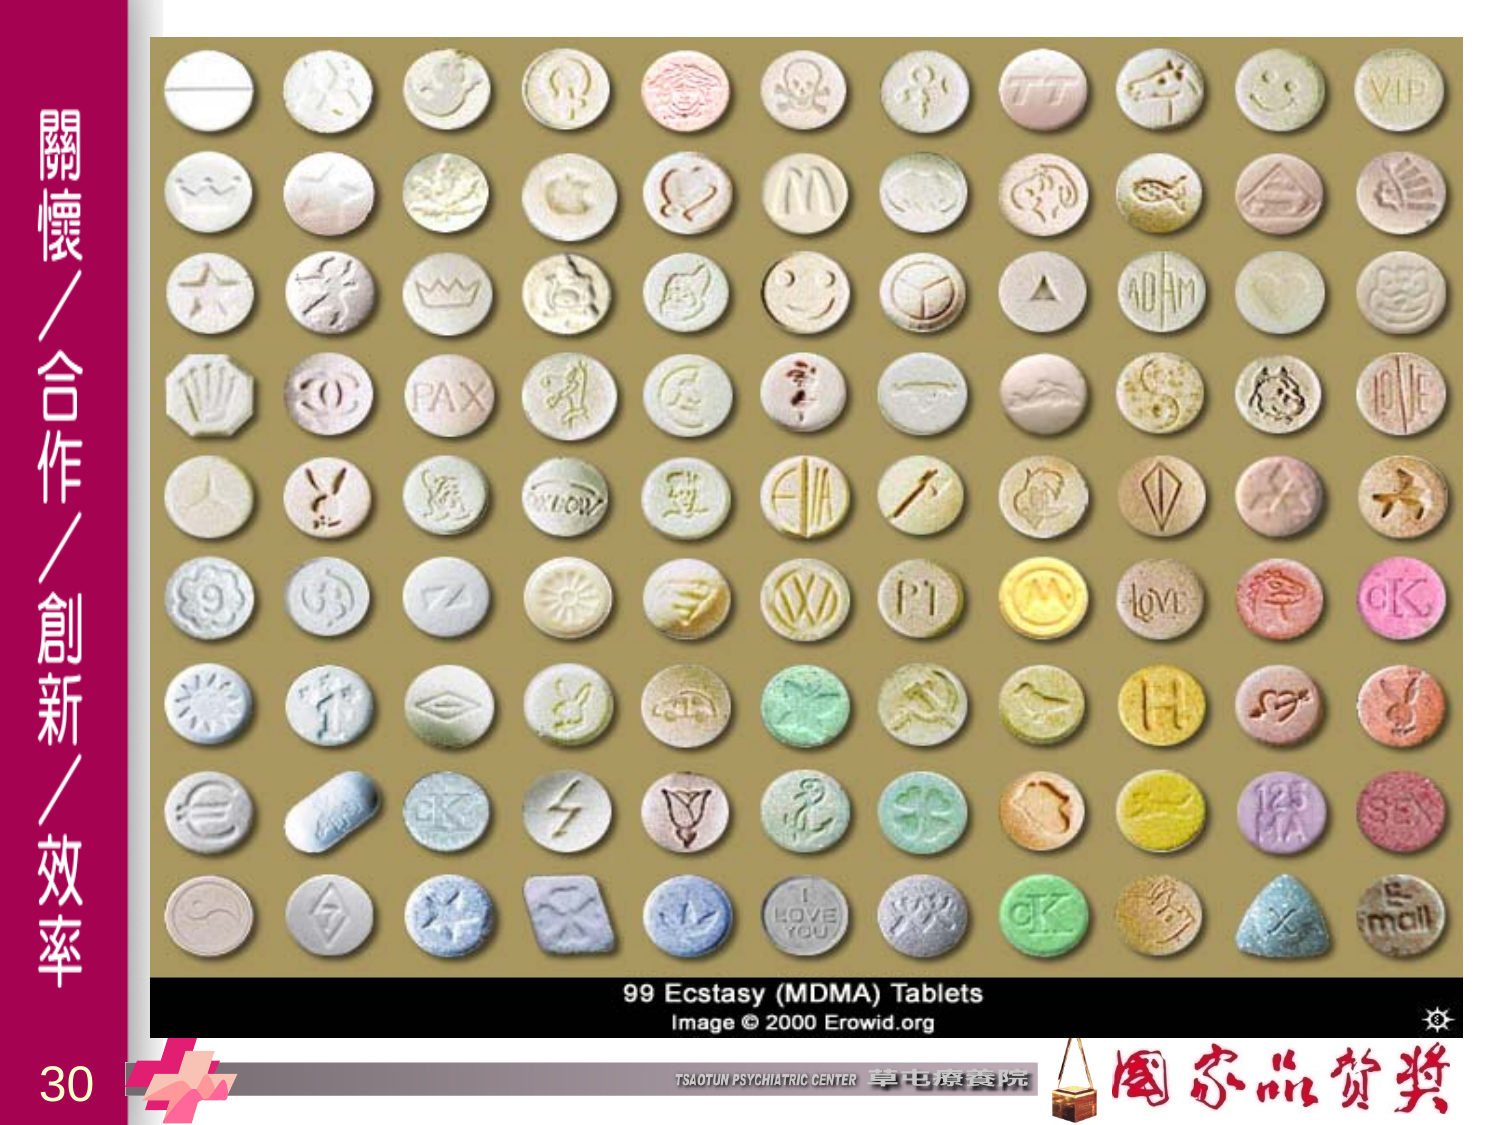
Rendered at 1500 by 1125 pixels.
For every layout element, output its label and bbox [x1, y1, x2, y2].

picture [150, 37, 1463, 1038]
text_box [23, 1043, 337, 1119]
